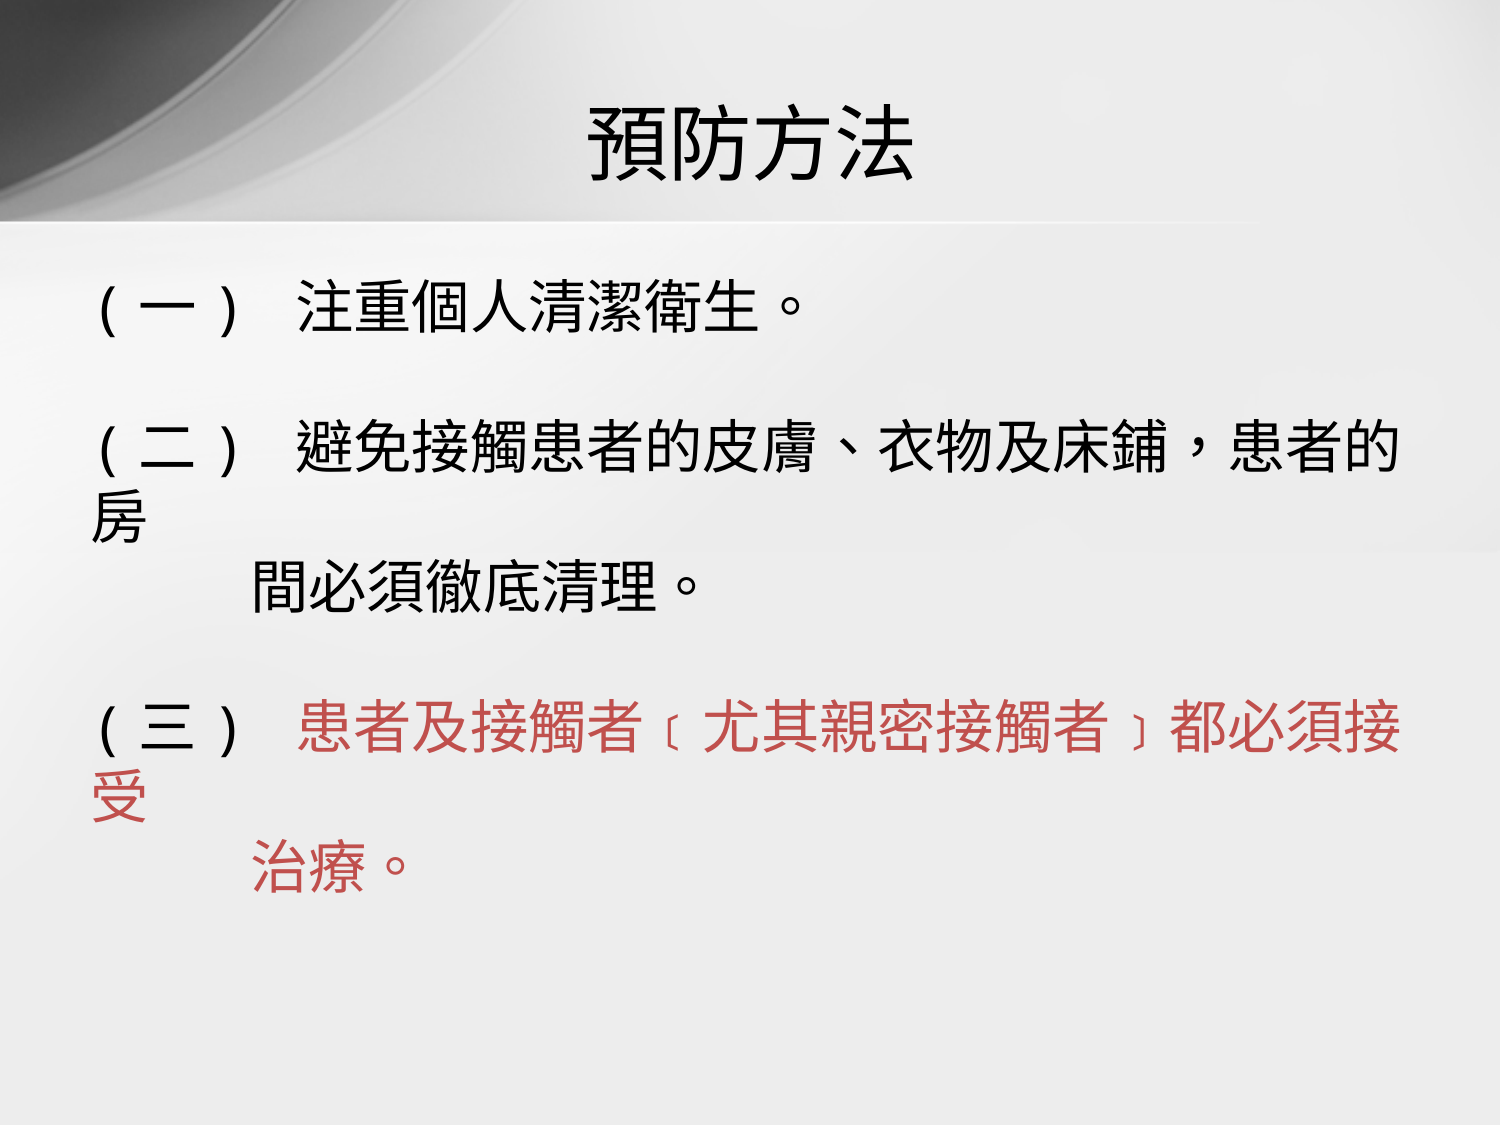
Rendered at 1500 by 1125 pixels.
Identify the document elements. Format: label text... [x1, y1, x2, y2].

list (一) 注重個人清潔衛生。 (二) 避免接觸患者的皮膚、衣物及床鋪，患者的房 間必須徹底清理。 (三) 患者及接觸者﹝尤其親密接觸者﹞都必須接受 治療。 [75, 262, 1425, 1005]
picture [0, 0, 1500, 1125]
title 預防方法 [76, 78, 1427, 200]
